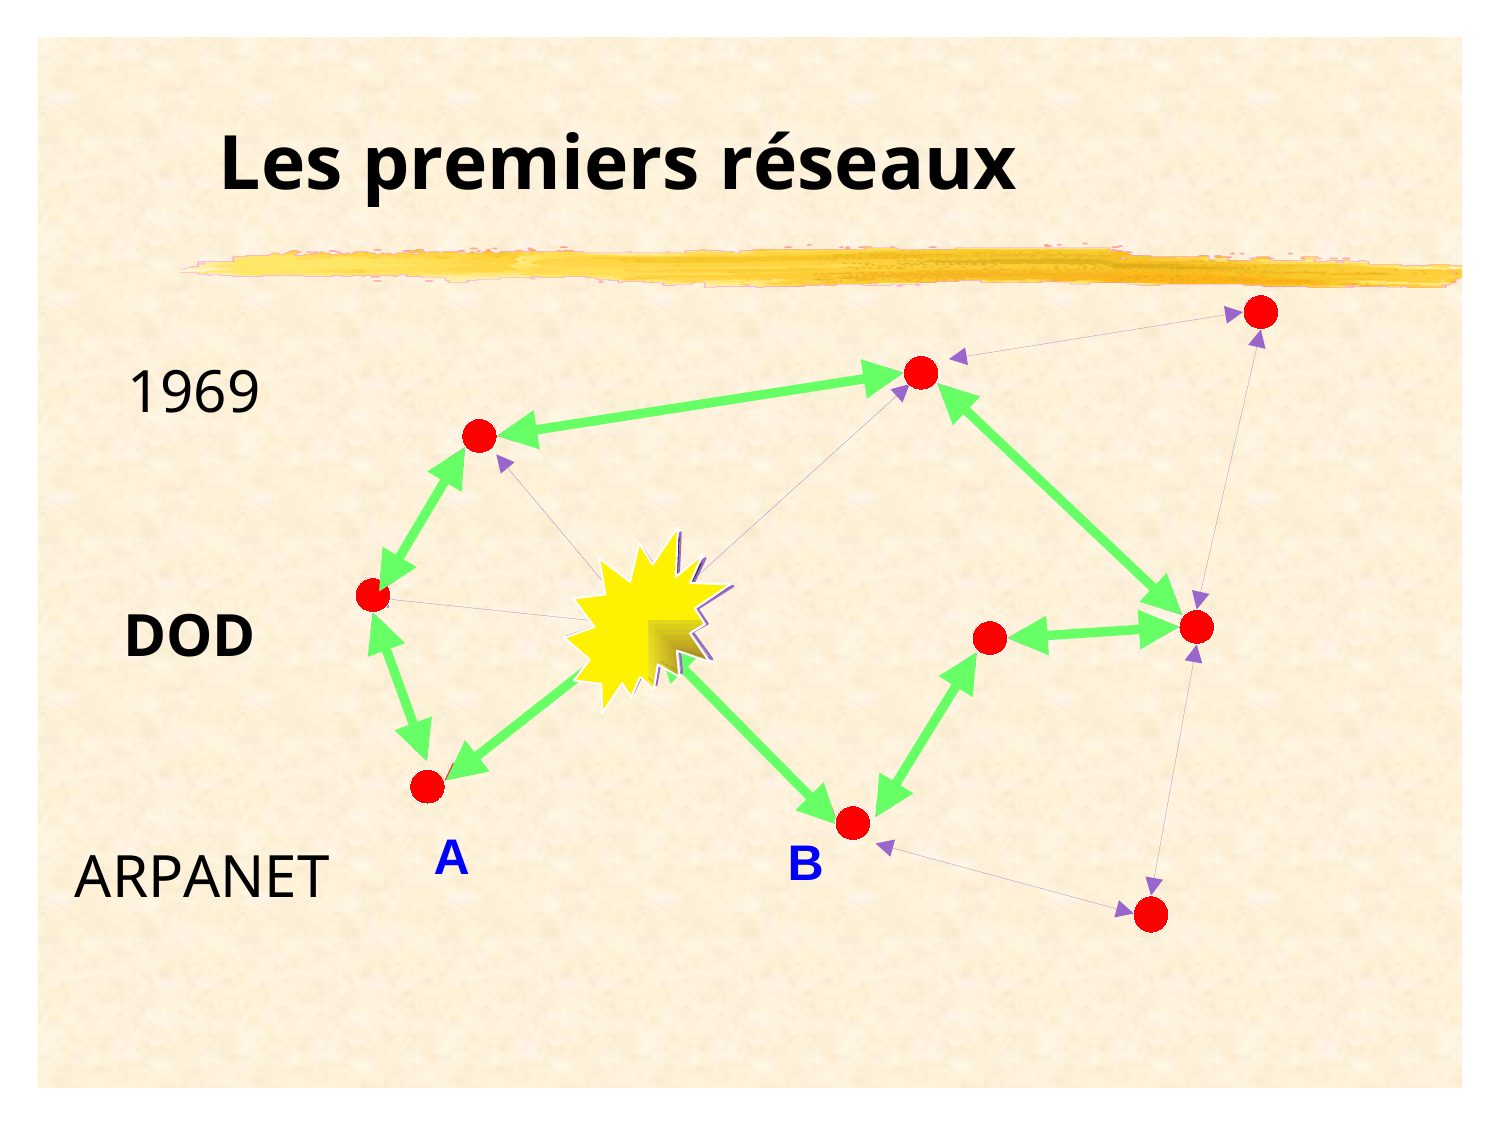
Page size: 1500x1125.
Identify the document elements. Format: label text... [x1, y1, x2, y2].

text_box DOD [97, 586, 323, 673]
text_box [409, 769, 446, 805]
text_box 1969 [100, 342, 294, 429]
text_box [1243, 294, 1279, 330]
title Les premiers réseaux [203, 72, 1427, 248]
picture [37, 37, 1463, 1088]
text_box [835, 805, 871, 841]
text_box [972, 620, 1008, 656]
text_box [461, 418, 498, 454]
text_box [564, 526, 734, 714]
text_box [903, 355, 939, 391]
text_box [355, 577, 391, 613]
text_box [1179, 609, 1215, 645]
text_box [1133, 895, 1169, 934]
text_box ARPANET [48, 827, 369, 914]
text_box B [775, 835, 836, 911]
text_box A [421, 829, 481, 906]
